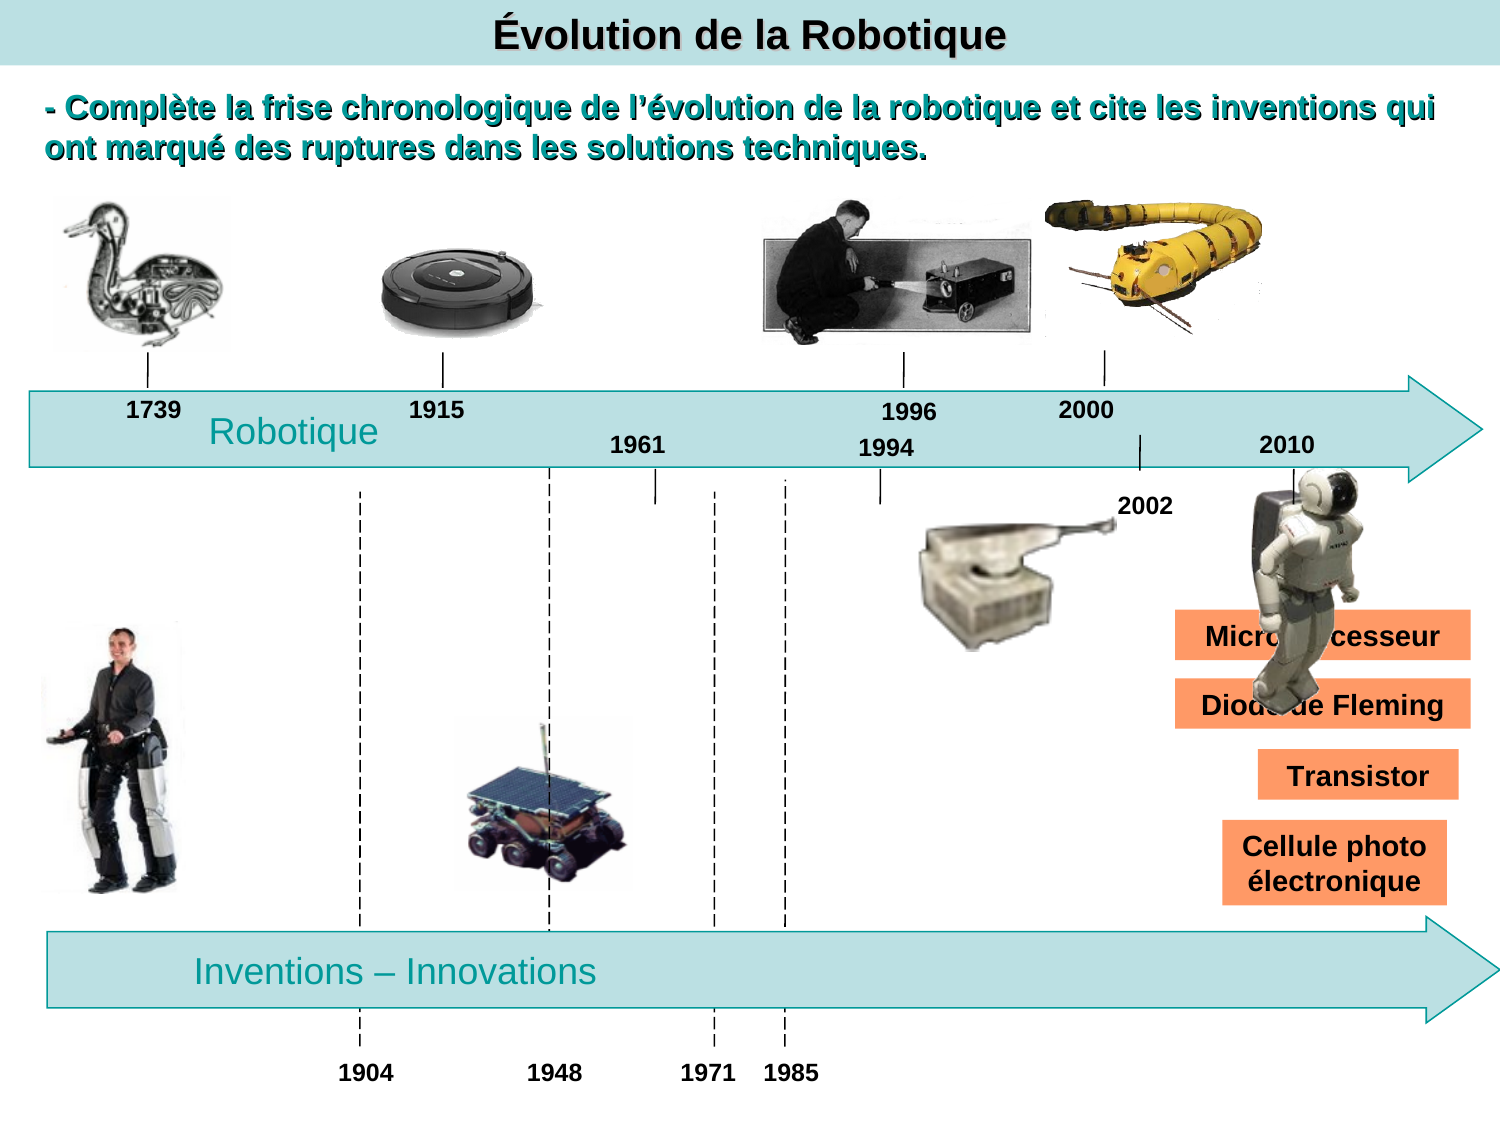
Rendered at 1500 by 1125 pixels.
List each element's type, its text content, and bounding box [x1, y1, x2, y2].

text_box 1904 [301, 1048, 432, 1095]
picture [372, 243, 545, 343]
text_box 1948 [489, 1048, 620, 1095]
text_box Microprocesseur [1175, 609, 1234, 661]
text_box 1985 [726, 1048, 857, 1095]
text_box 1961 [572, 421, 703, 467]
text_box Diode de Fleming [1175, 678, 1471, 729]
picture [53, 196, 231, 352]
picture [41, 621, 186, 894]
text_box Cellule photo électronique [1222, 819, 1447, 906]
picture [1234, 468, 1380, 721]
picture [761, 196, 1032, 345]
picture [1045, 196, 1262, 337]
text_box Robotique [952, 376, 1483, 483]
text_box 1994 [821, 423, 952, 470]
text_box Transistor [1257, 749, 1459, 800]
text_box 2002 [1080, 482, 1211, 528]
text_box 2000 [1021, 385, 1152, 432]
text_box Évolution de la Robotique [0, 0, 1500, 66]
text_box 1971 [643, 1048, 726, 1095]
picture [454, 716, 633, 891]
text_box - Complète la frise chronologique de l’évolution de la robotique et cite les inventions qui ont marqué des ruptures dans les solutions techniques. [29, 78, 1483, 174]
text_box 1739 [88, 385, 219, 432]
text_box 1996 [844, 387, 975, 434]
picture [915, 515, 1117, 652]
text_box Robotique [29, 391, 844, 468]
text_box 1915 [371, 385, 502, 432]
text_box Microprocesseur [1380, 609, 1471, 661]
text_box 2010 [1222, 421, 1353, 467]
text_box Inventions – Innovations [47, 916, 1500, 1023]
